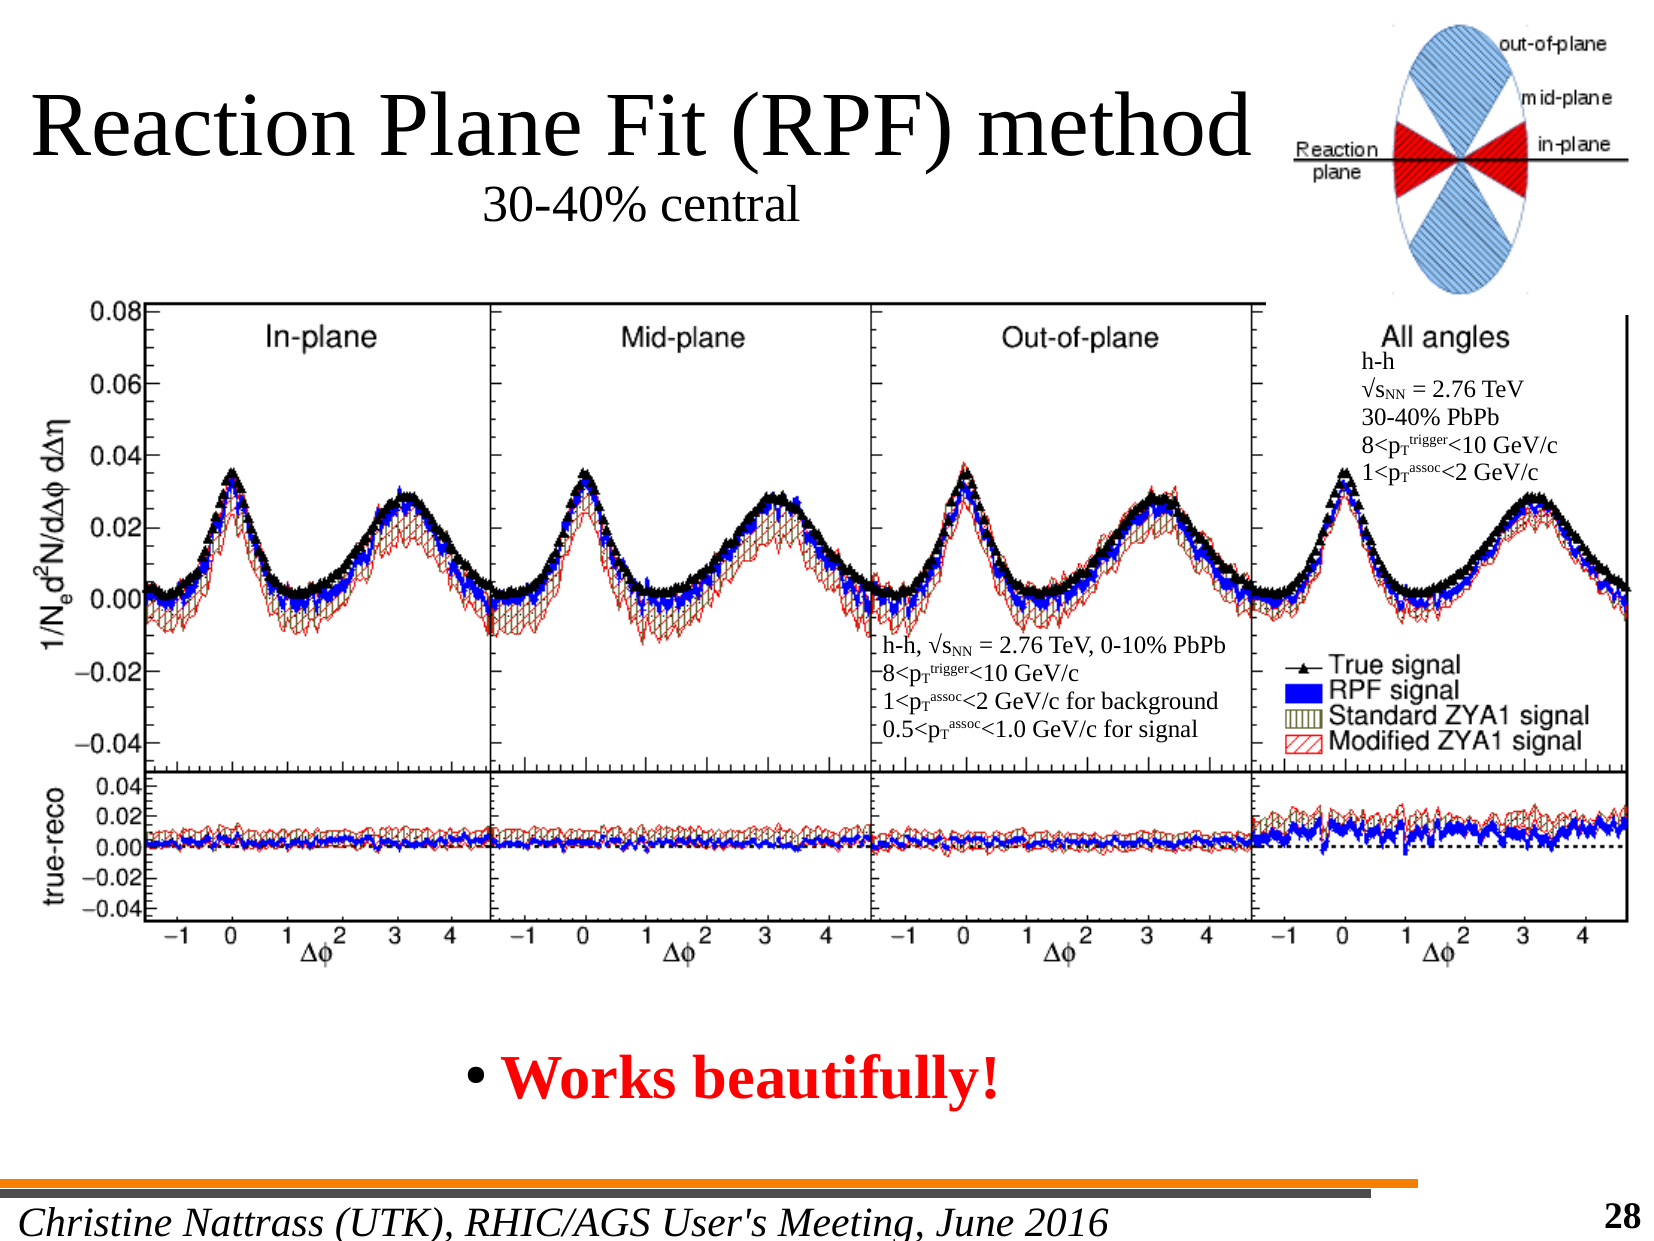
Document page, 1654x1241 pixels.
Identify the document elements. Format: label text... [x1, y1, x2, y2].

text_box Works beautifully! [450, 1035, 1642, 1241]
picture [11, 14, 1654, 981]
text_box h-h √sNN = 2.76 TeV 30-40% PbPb 8<pTtrigger<10 GeV/c 1<pTassoc<2 GeV/c [1346, 340, 1617, 523]
title Reaction Plane Fit (RPF) method 30-40% central [23, 49, 1261, 257]
text_box h-h, √sNN = 2.76 TeV, 0-10% PbPb 8<pTtrigger<10 GeV/c 1<pTassoc<2 GeV/c for background 0.5<pTassoc<1.0 GeV/c for signal [867, 624, 1258, 790]
